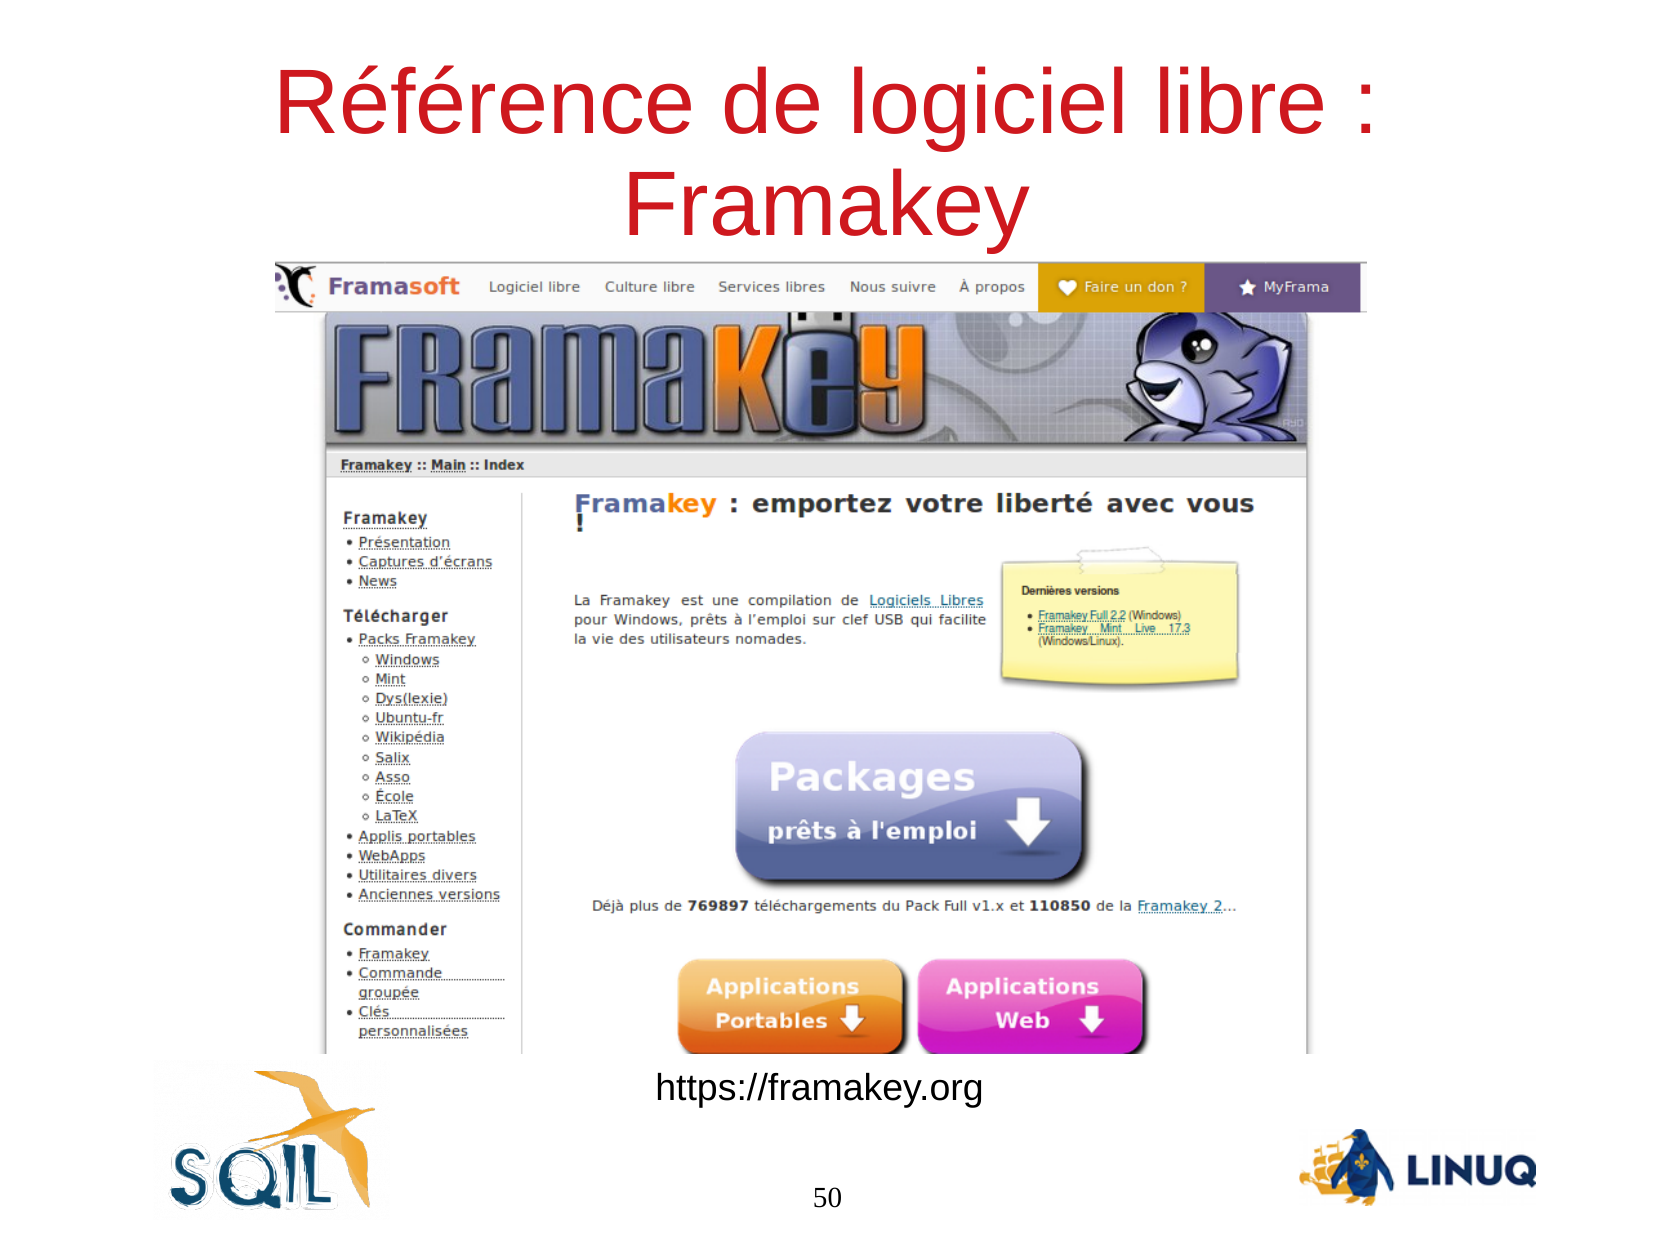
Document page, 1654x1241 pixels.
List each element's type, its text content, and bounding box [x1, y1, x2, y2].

picture [153, 1060, 390, 1220]
picture [1299, 1129, 1536, 1206]
text_box https://framakey.org [569, 1059, 1057, 1116]
picture [275, 261, 1367, 1054]
title Référence de logiciel libre : Framakey [82, 49, 1571, 257]
